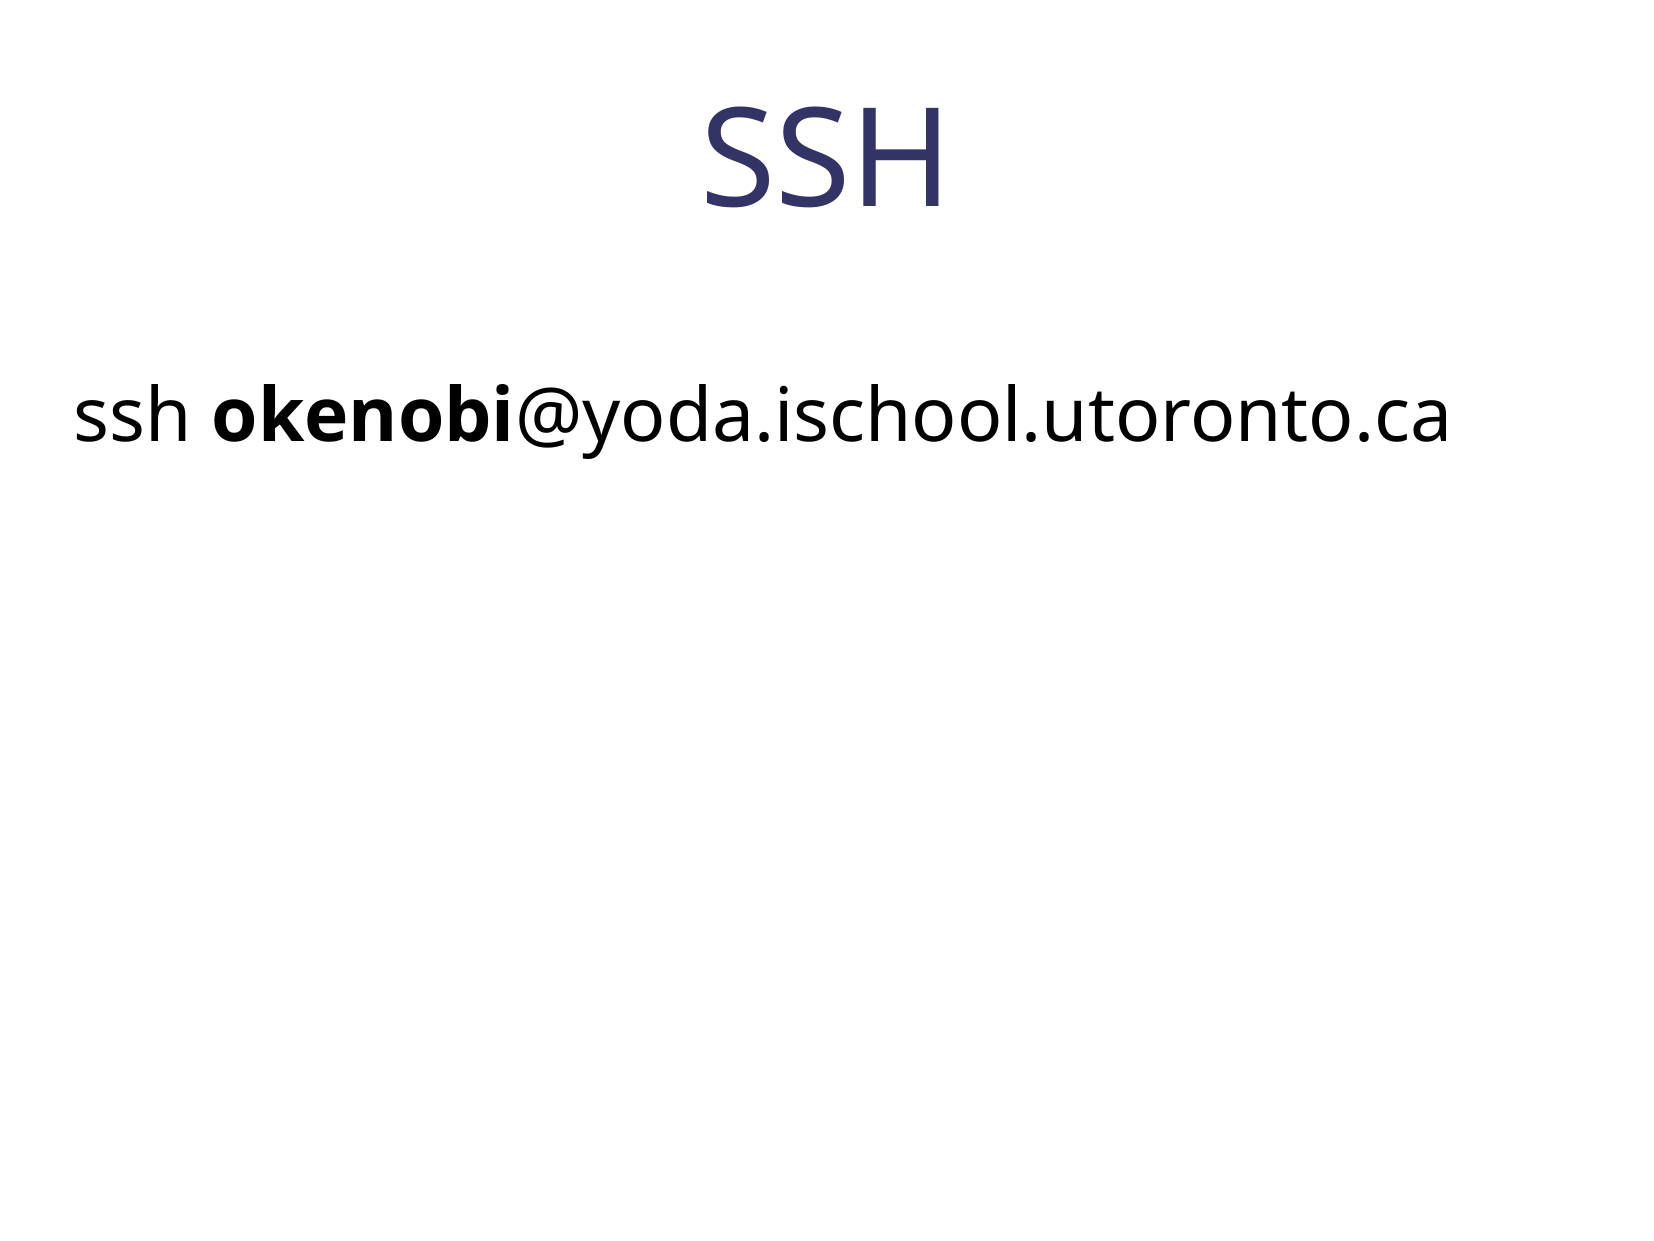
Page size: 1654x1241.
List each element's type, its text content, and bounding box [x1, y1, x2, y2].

title SSH [82, 56, 1571, 250]
text_box ssh okenobi@yoda.ischool.utoronto.ca [59, 354, 1654, 461]
